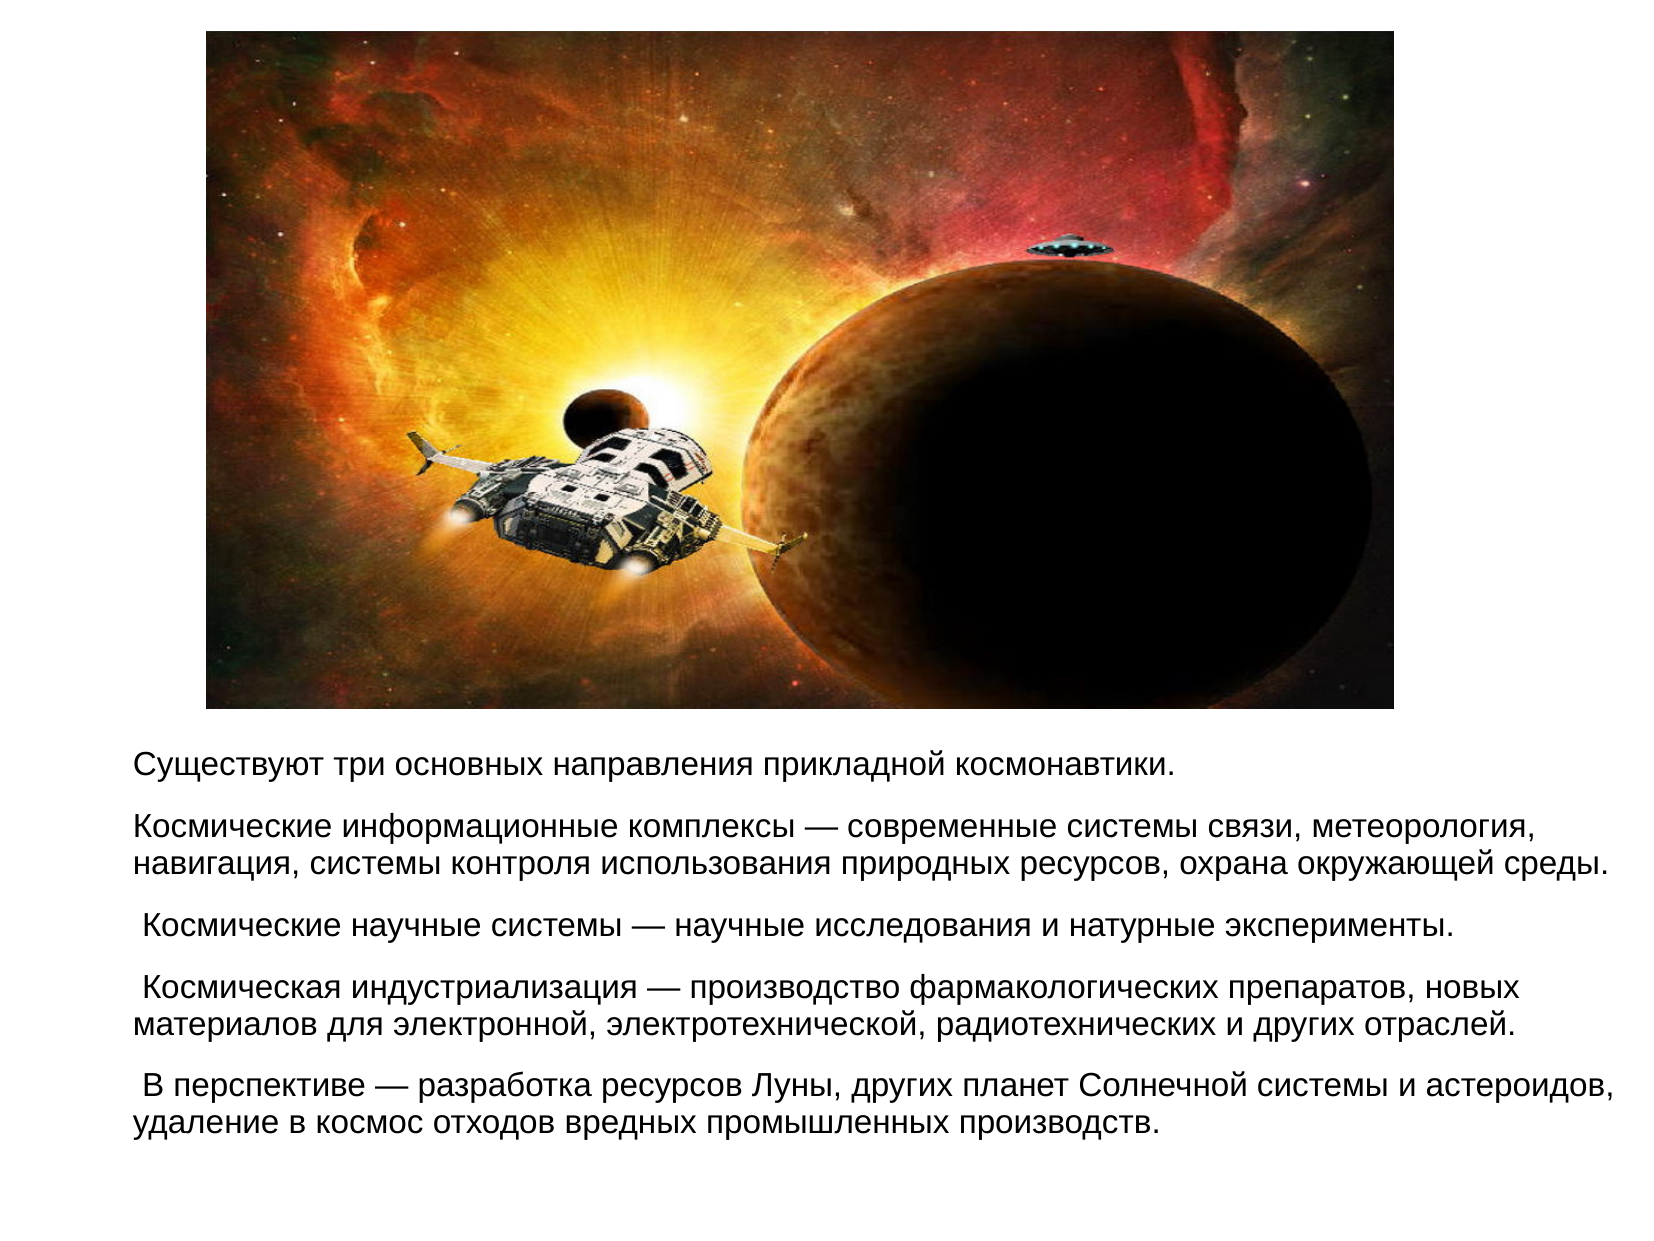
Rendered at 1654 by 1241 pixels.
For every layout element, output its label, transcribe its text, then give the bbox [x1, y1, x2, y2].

picture [206, 31, 1394, 709]
text_box Существуют три основных направления прикладной космонавтики. Космические информационные комплексы — современные системы связи, метеорология, навигация, системы контроля использования природных ресурсов, охрана окружающей среды. Космические научные системы — научные исследования и натурные эксперименты. Космическая индустриализация — производство фармакологических препаратов, новых материалов для электронной, электротехнической, радиотехнических и других отраслей. В перспективе — разработка ресурсов Луны, других планет Солнечной системы и астероидов, удаление в космос отходов вредных промышленных производств. [118, 738, 1654, 1241]
